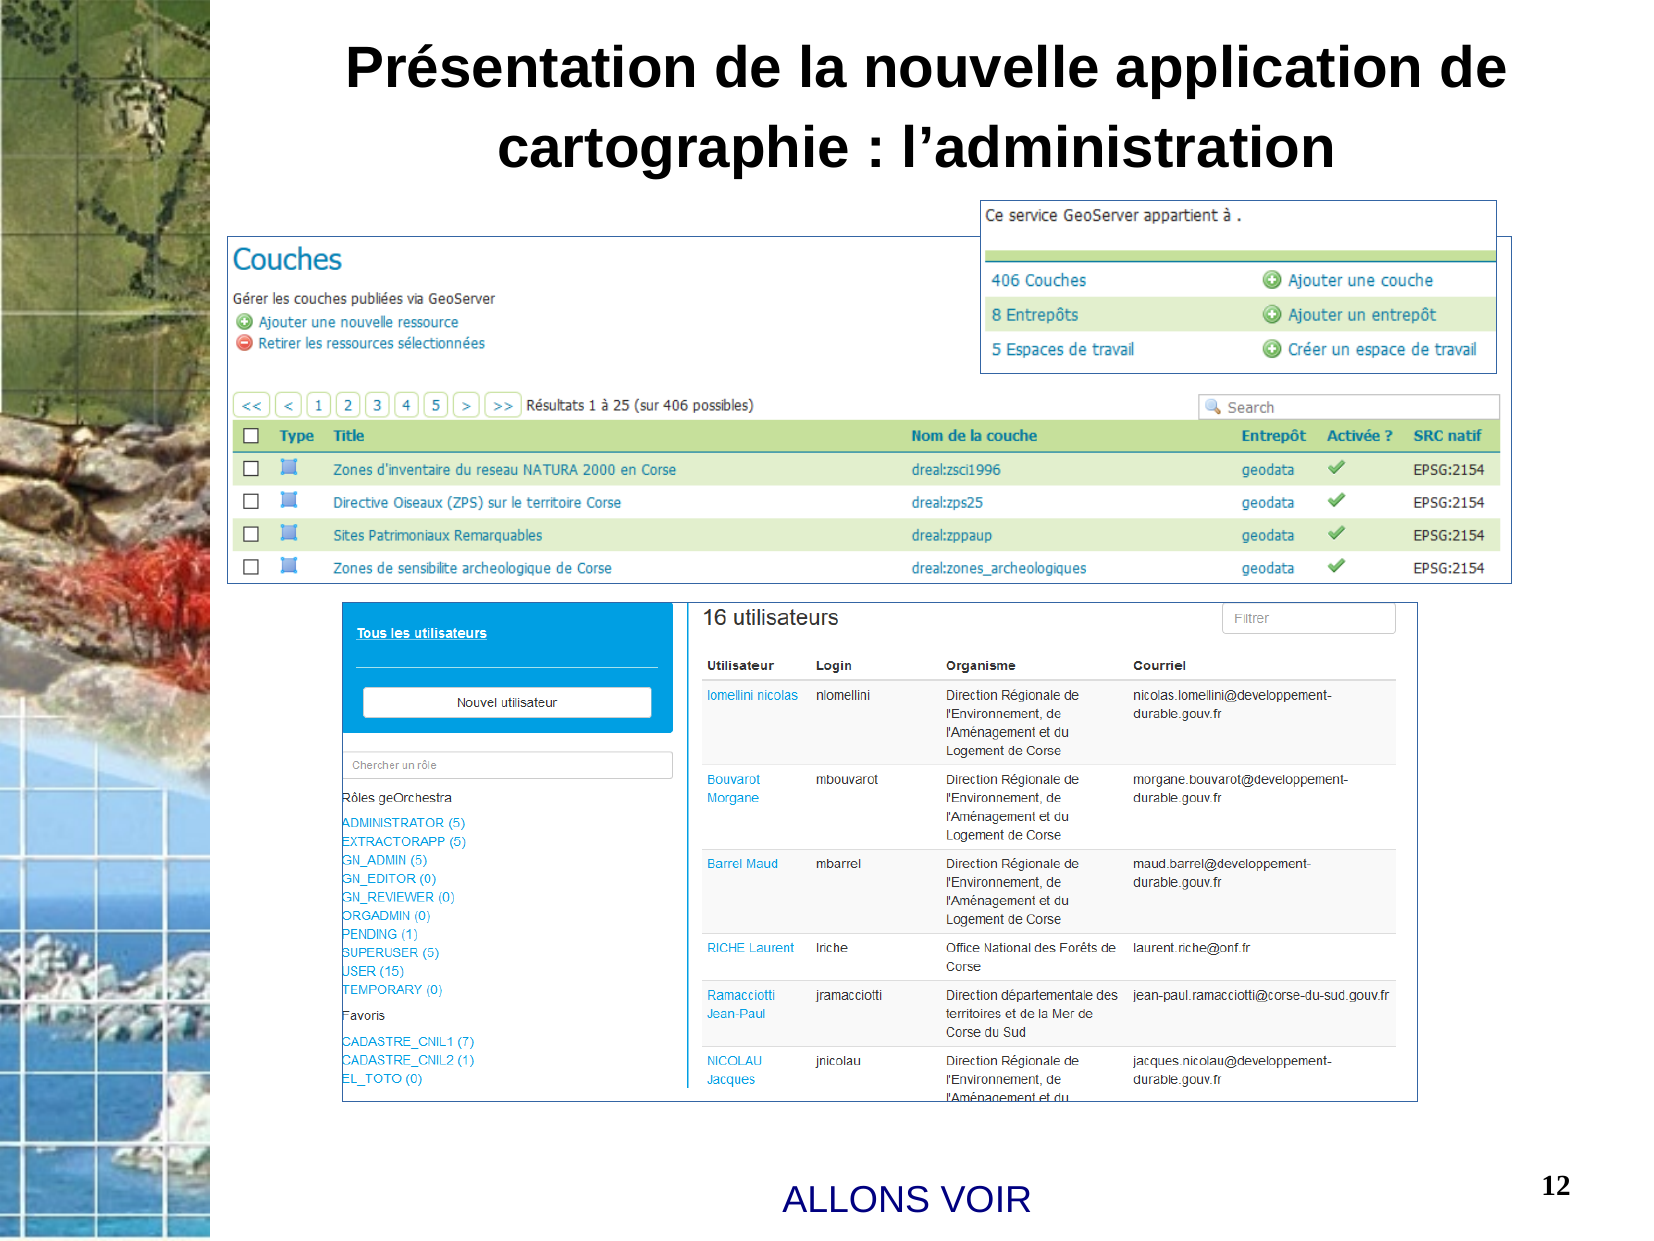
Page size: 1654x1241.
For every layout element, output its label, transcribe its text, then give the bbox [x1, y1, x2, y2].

picture [227, 200, 1512, 584]
picture [342, 602, 1418, 1102]
text_box ALLONS VOIR [767, 1171, 1111, 1229]
picture [0, 0, 210, 1241]
picture [364, 688, 651, 717]
title Présentation de la nouvelle application de cartographie : l’administration [248, 5, 1571, 213]
